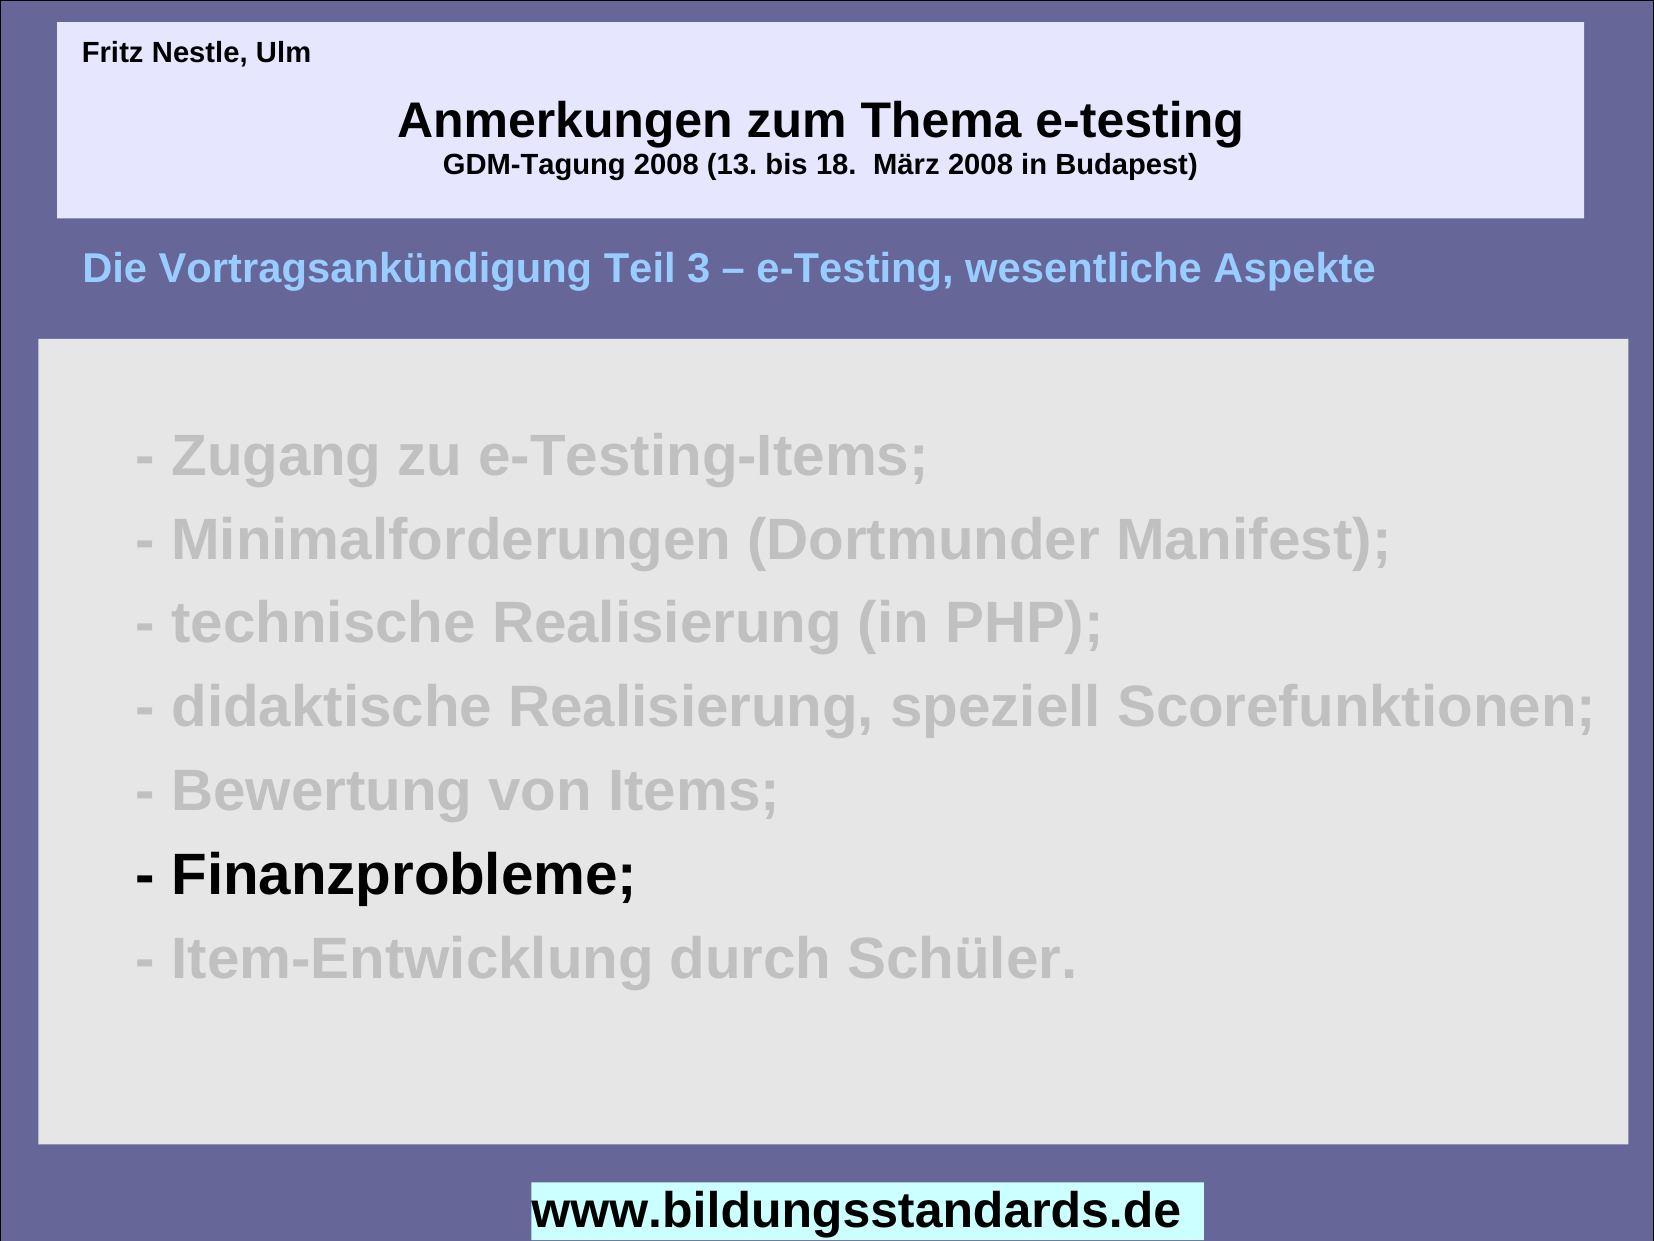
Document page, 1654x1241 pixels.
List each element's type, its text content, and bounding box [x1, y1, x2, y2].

text_box Die Vortragsankündigung Teil 3 – e-Testing, wesentliche Aspekte [82, 244, 1423, 295]
text_box www.bildungsstandards.de [531, 1182, 1204, 1241]
text_box [0, 0, 1654, 1241]
text_box - Zugang zu e-Testing-Items; - Minimalforderungen (Dortmunder Manifest); - technische Realisierung (in PHP); - didaktische Realisierung, speziell Scorefunktionen; - Bewertung von Items; - Finanzprobleme; - Item-Entwicklung durch Schüler. [38, 338, 1629, 1145]
text_box Fritz Nestle, Ulm Anmerkungen zum Thema e-testing GDM-Tagung 2008 (13. bis 18. März 2008 in Budapest) [57, 22, 1585, 219]
